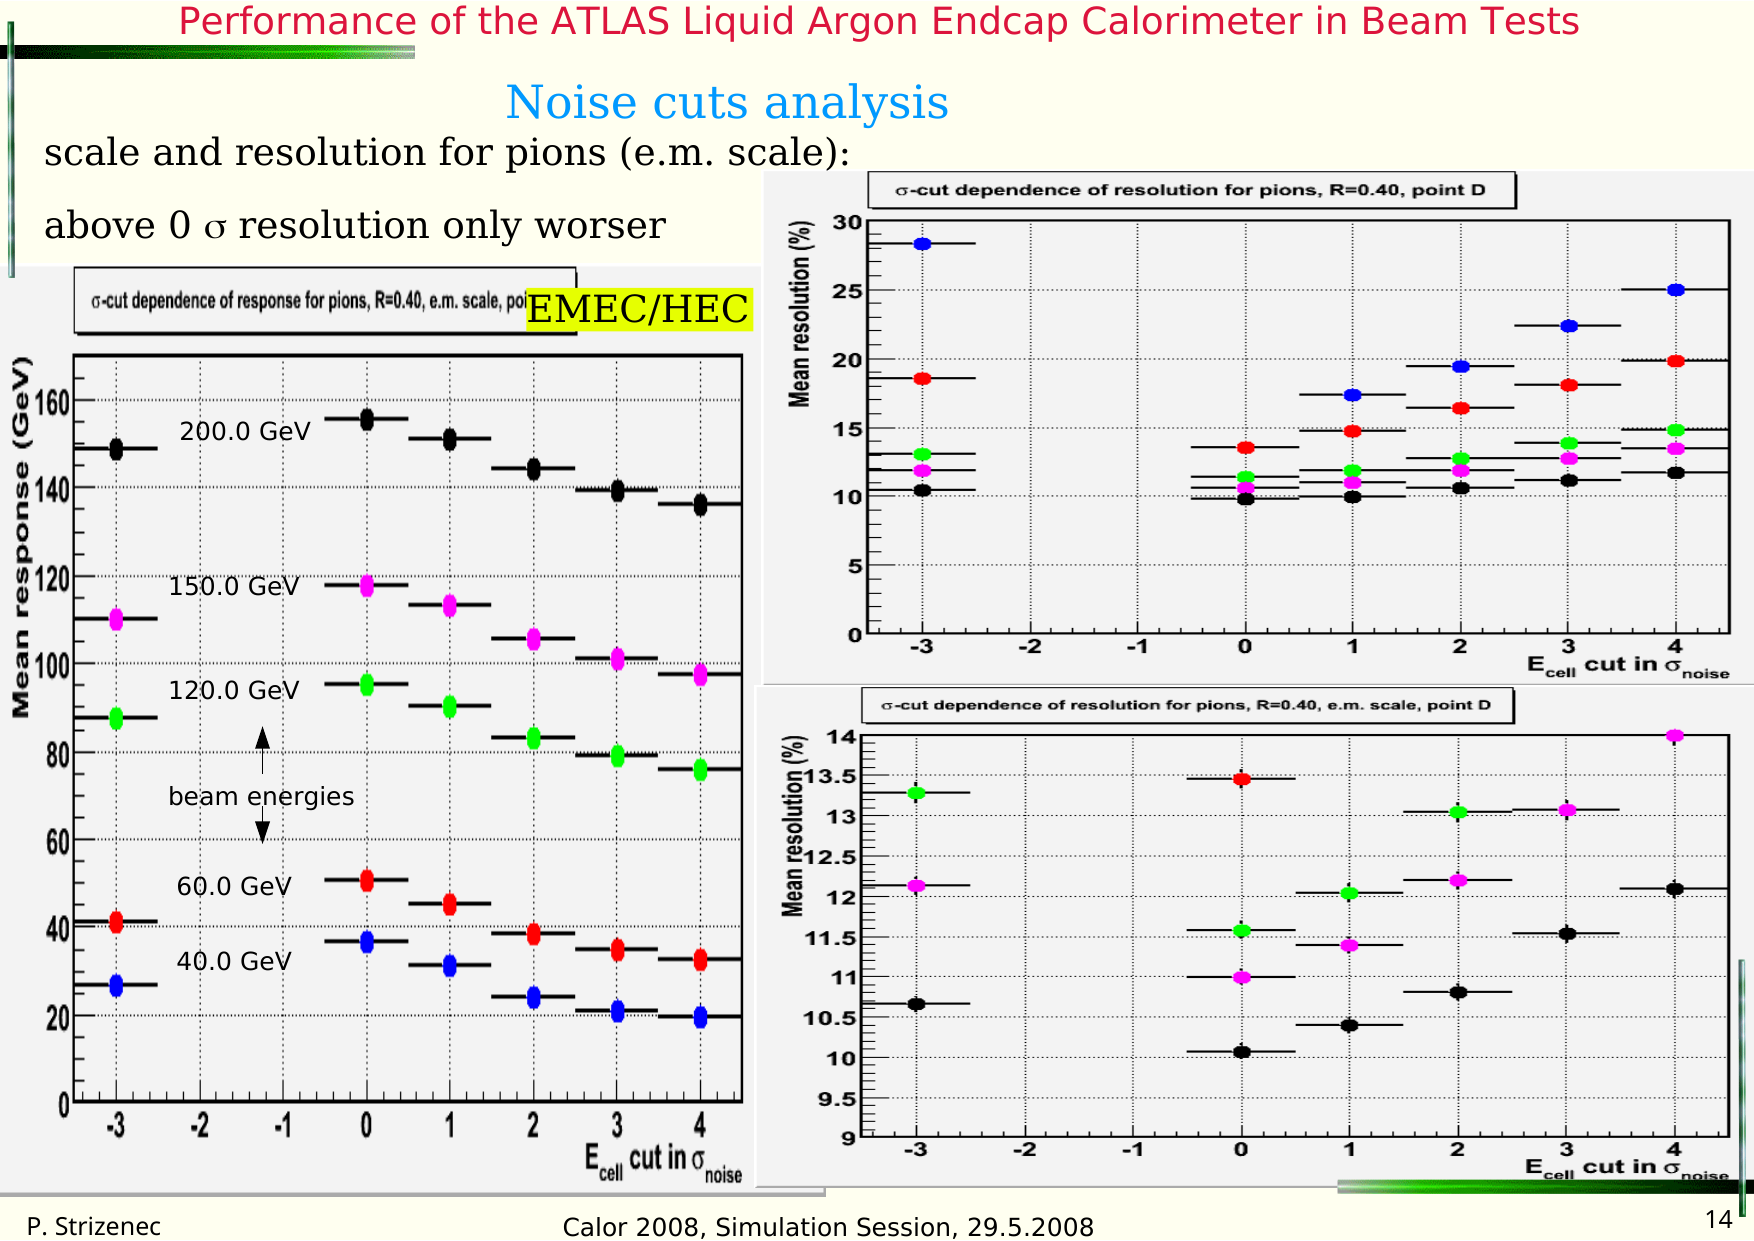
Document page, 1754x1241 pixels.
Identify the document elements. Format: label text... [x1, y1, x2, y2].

text_box 200.0 GeV [171, 417, 312, 447]
picture [0, 21, 1754, 1201]
text_box <number> [1661, 1201, 1754, 1233]
text_box 40.0 GeV [160, 947, 293, 977]
text_box Performance of the ATLAS Liquid Argon Endcap Calorimeter in Beam Tests [17, 0, 1743, 44]
text_box 60.0 GeV [160, 872, 293, 902]
text_box Calor 2008, Simulation Session, 29.5.2008 [562, 1213, 1151, 1241]
list Noise cuts analysis [487, 76, 1202, 130]
text_box EMEC/HEC [526, 287, 754, 332]
text_box 120.0 GeV [160, 676, 301, 706]
list scale and resolution for pions (e.m. scale): above 0  resolution only worser [26, 130, 1754, 253]
text_box beam energies [168, 782, 376, 821]
text_box 150.0 GeV [160, 572, 301, 602]
text_box P. Strizenec [0, 1208, 188, 1241]
